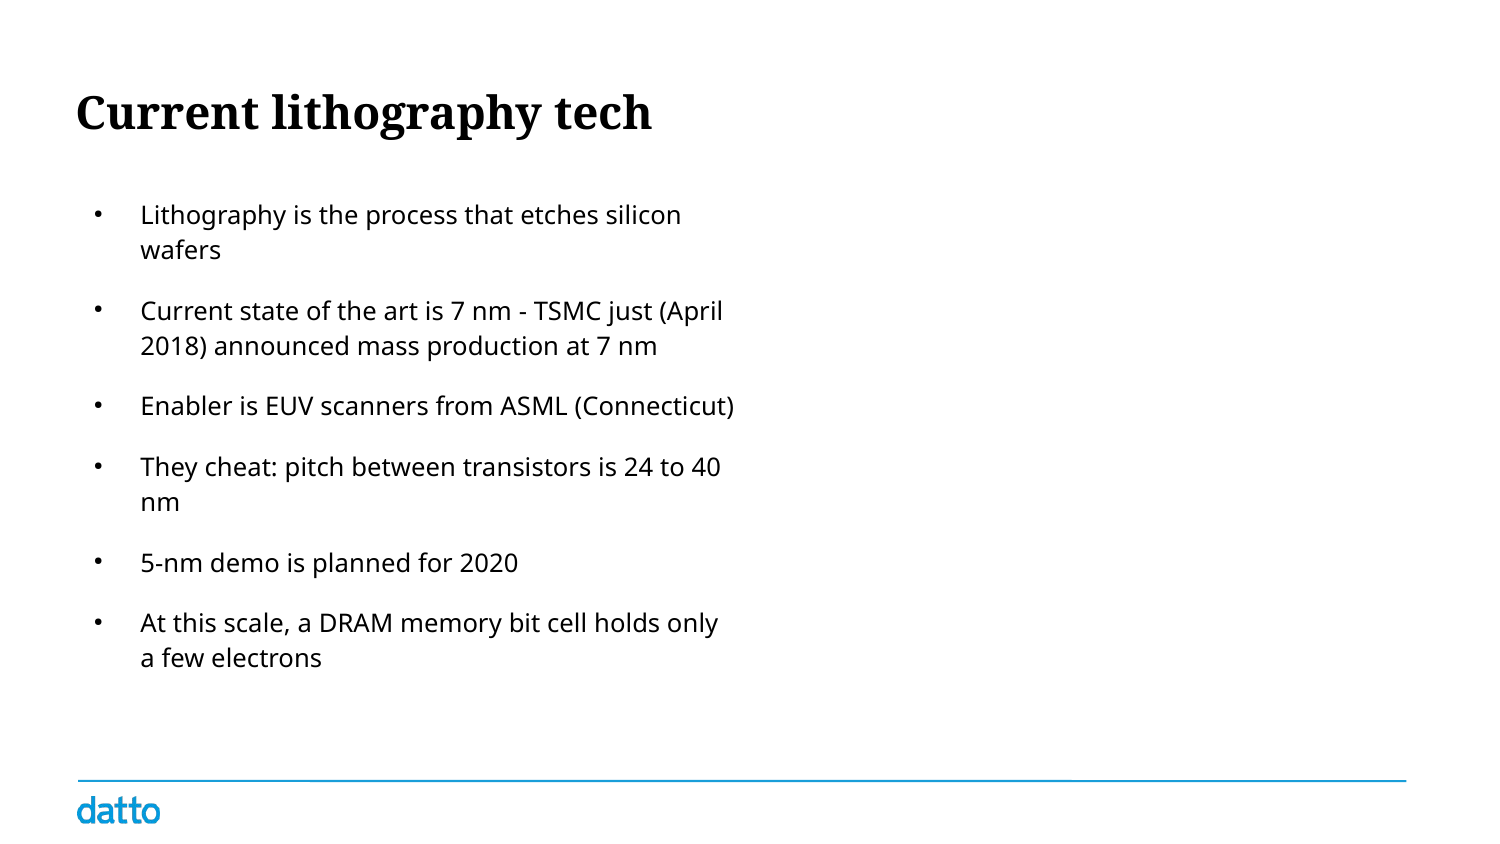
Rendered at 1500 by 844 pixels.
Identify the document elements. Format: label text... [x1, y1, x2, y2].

title Current lithography tech [75, 51, 1404, 172]
picture [122, 808, 133, 824]
picture [82, 808, 91, 819]
list Lithography is the process that etches silicon wafers Current state of the art is 7 nm - TSMC just (April 2018) announced mass production at 7 nm Enabler is EUV scanners from ASML (Connecticut) They cheat: pitch between transistors is 24 to 40 nm 5-nm demo is planned for 2020 At this scale, a DRAM memory bit cell holds only a few electrons [78, 197, 736, 687]
picture [136, 796, 160, 824]
picture [95, 796, 133, 824]
picture [77, 796, 91, 808]
picture [146, 808, 156, 819]
